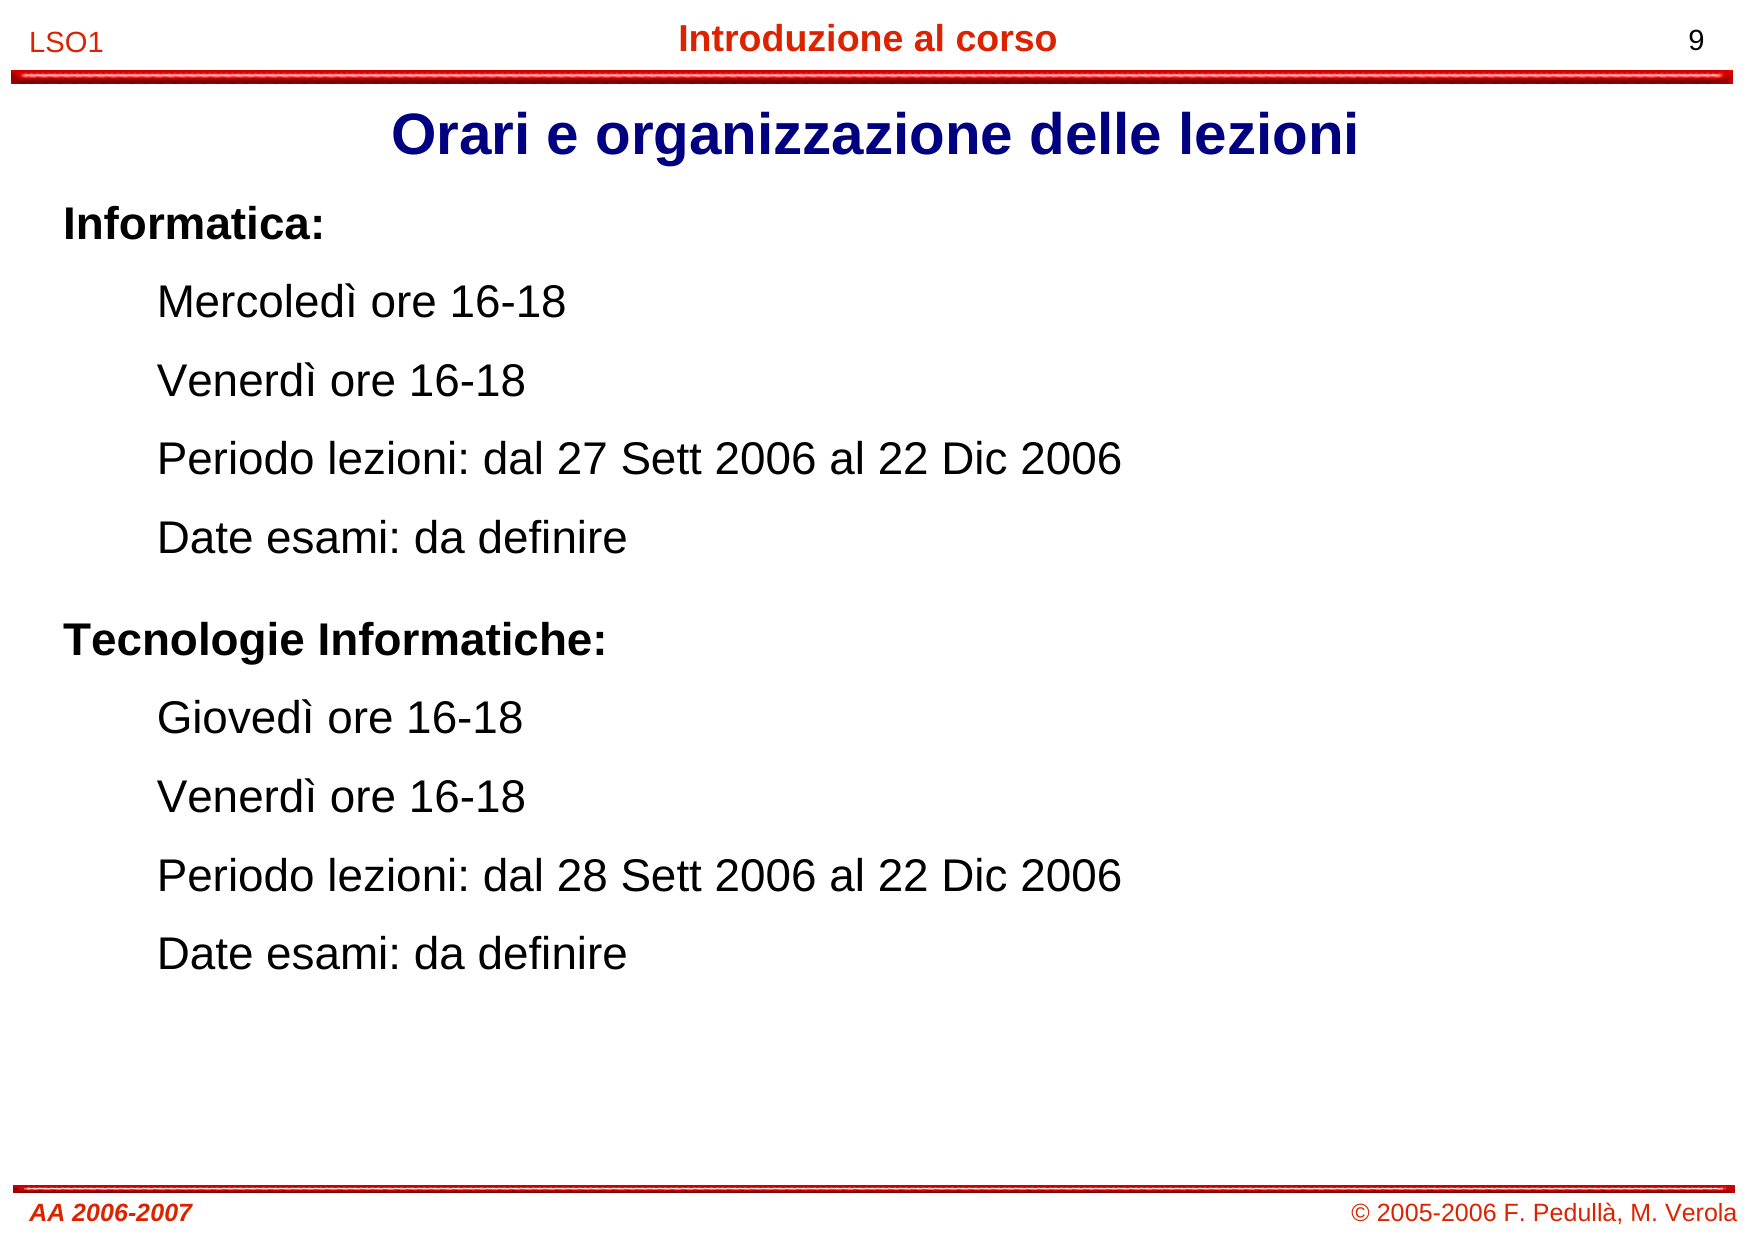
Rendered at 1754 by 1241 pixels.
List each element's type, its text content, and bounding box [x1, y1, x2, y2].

picture [11, 70, 1733, 84]
picture [13, 1185, 1735, 1193]
list Informatica: Mercoledì ore 16-18 Venerdì ore 16-18 Periodo lezioni: dal 27 Sett 2006 al 22 Dic 2006 Date esami: da definire Tecnologie Informatiche: Giovedì ore 16-18 Venerdì ore 16-18 Periodo lezioni: dal 28 Sett 2006 al 22 Dic 2006 Date esami: da definire [63, 197, 1698, 1117]
text_box Orari e organizzazione delle lezioni [363, 98, 1390, 187]
